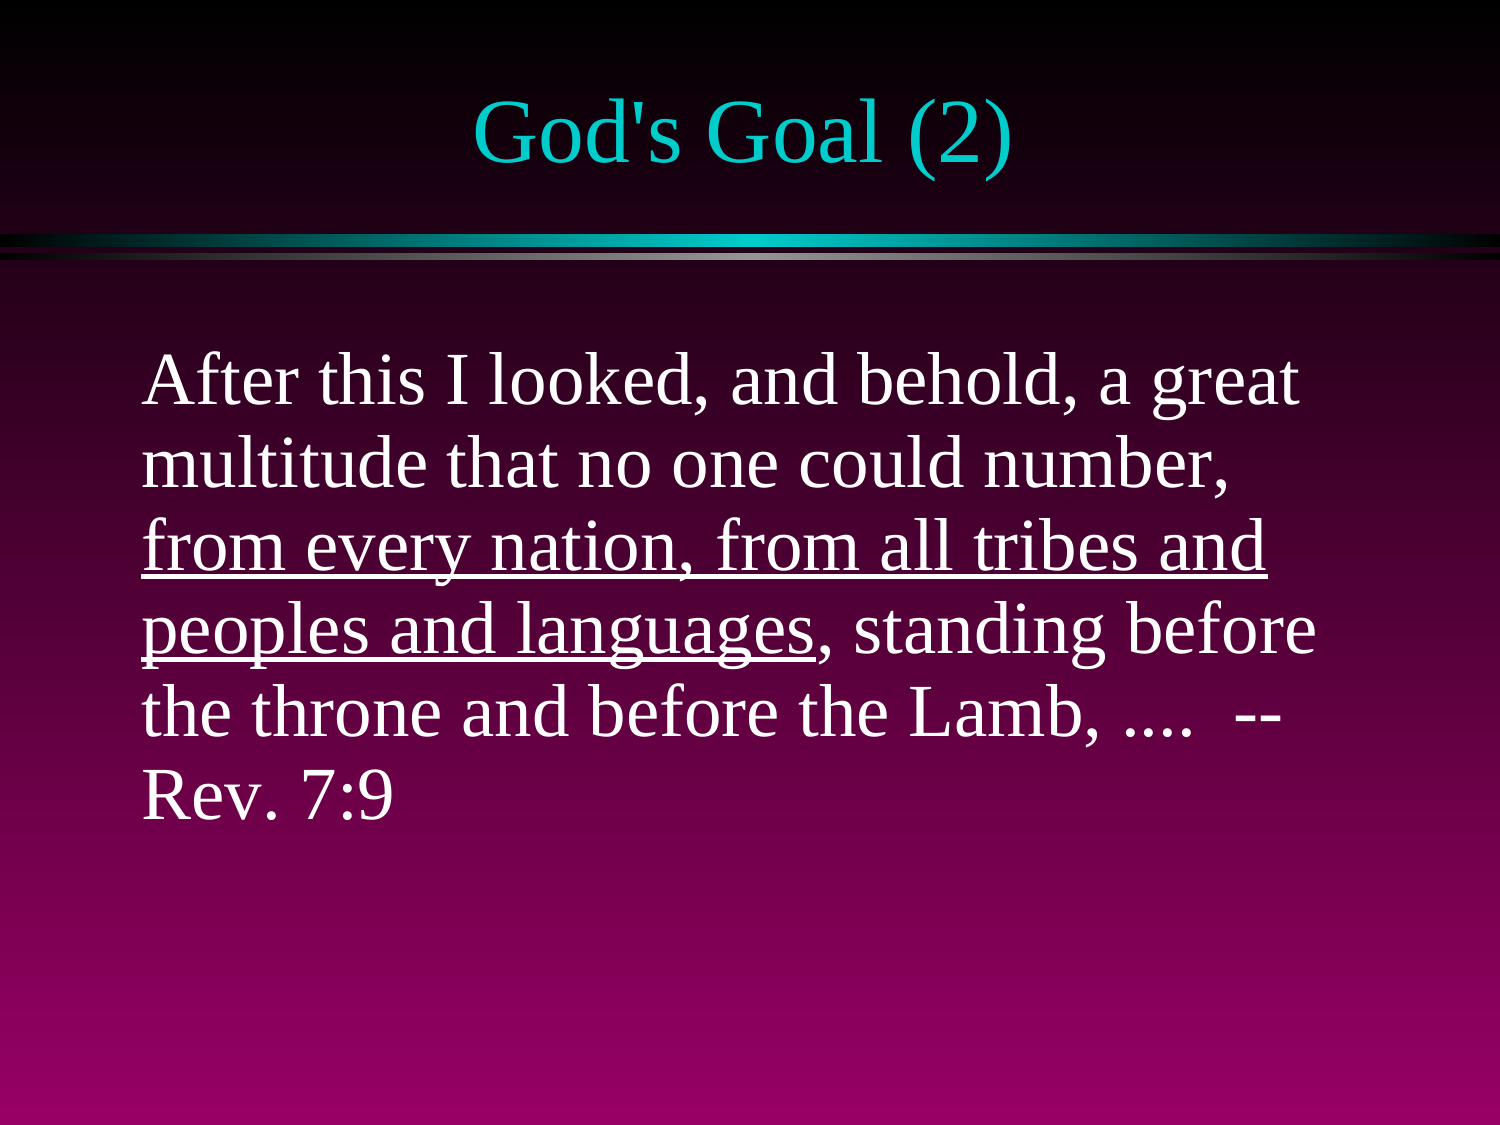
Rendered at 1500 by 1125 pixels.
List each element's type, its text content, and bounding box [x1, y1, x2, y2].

title God's Goal (2) [99, 37, 1388, 225]
text_box After this I looked, and behold, a great multitude that no one could number, from every nation, from all tribes and peoples and languages, standing before the throne and before the Lamb, .... --Rev. 7:9 [126, 330, 1395, 843]
